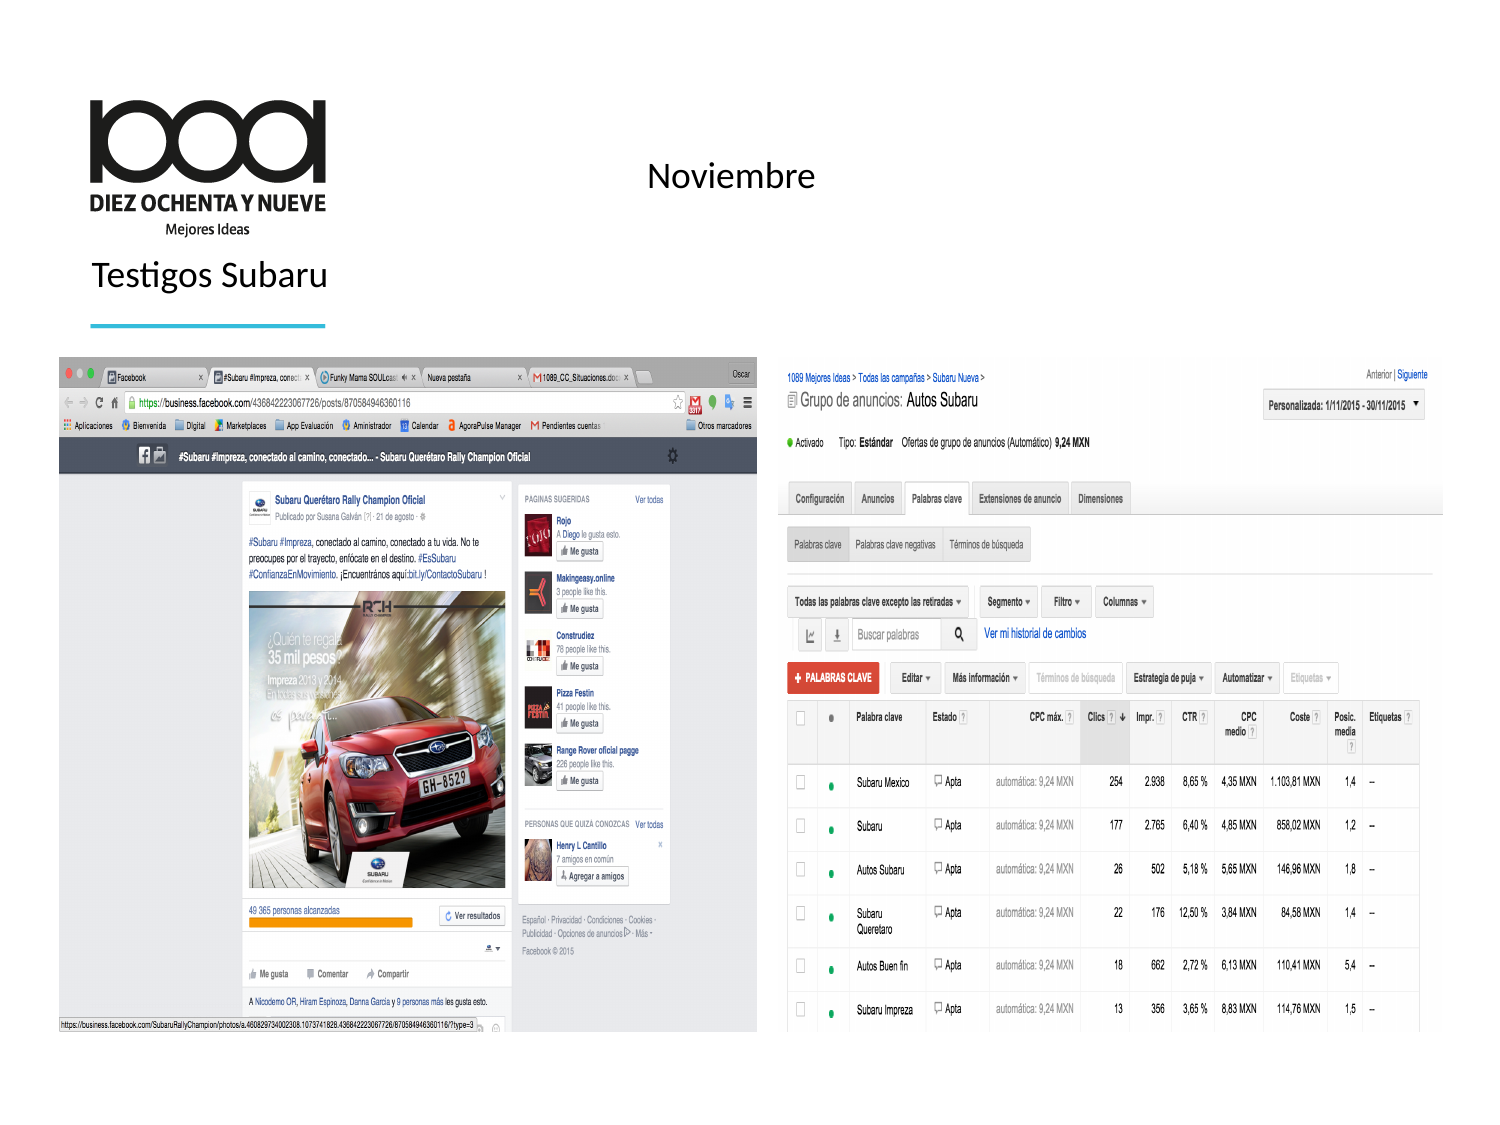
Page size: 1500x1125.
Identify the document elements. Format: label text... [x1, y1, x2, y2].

text_box Noviembre [632, 143, 1154, 204]
picture [0, 0, 1500, 1125]
text_box Testigos Subaru [76, 242, 355, 303]
